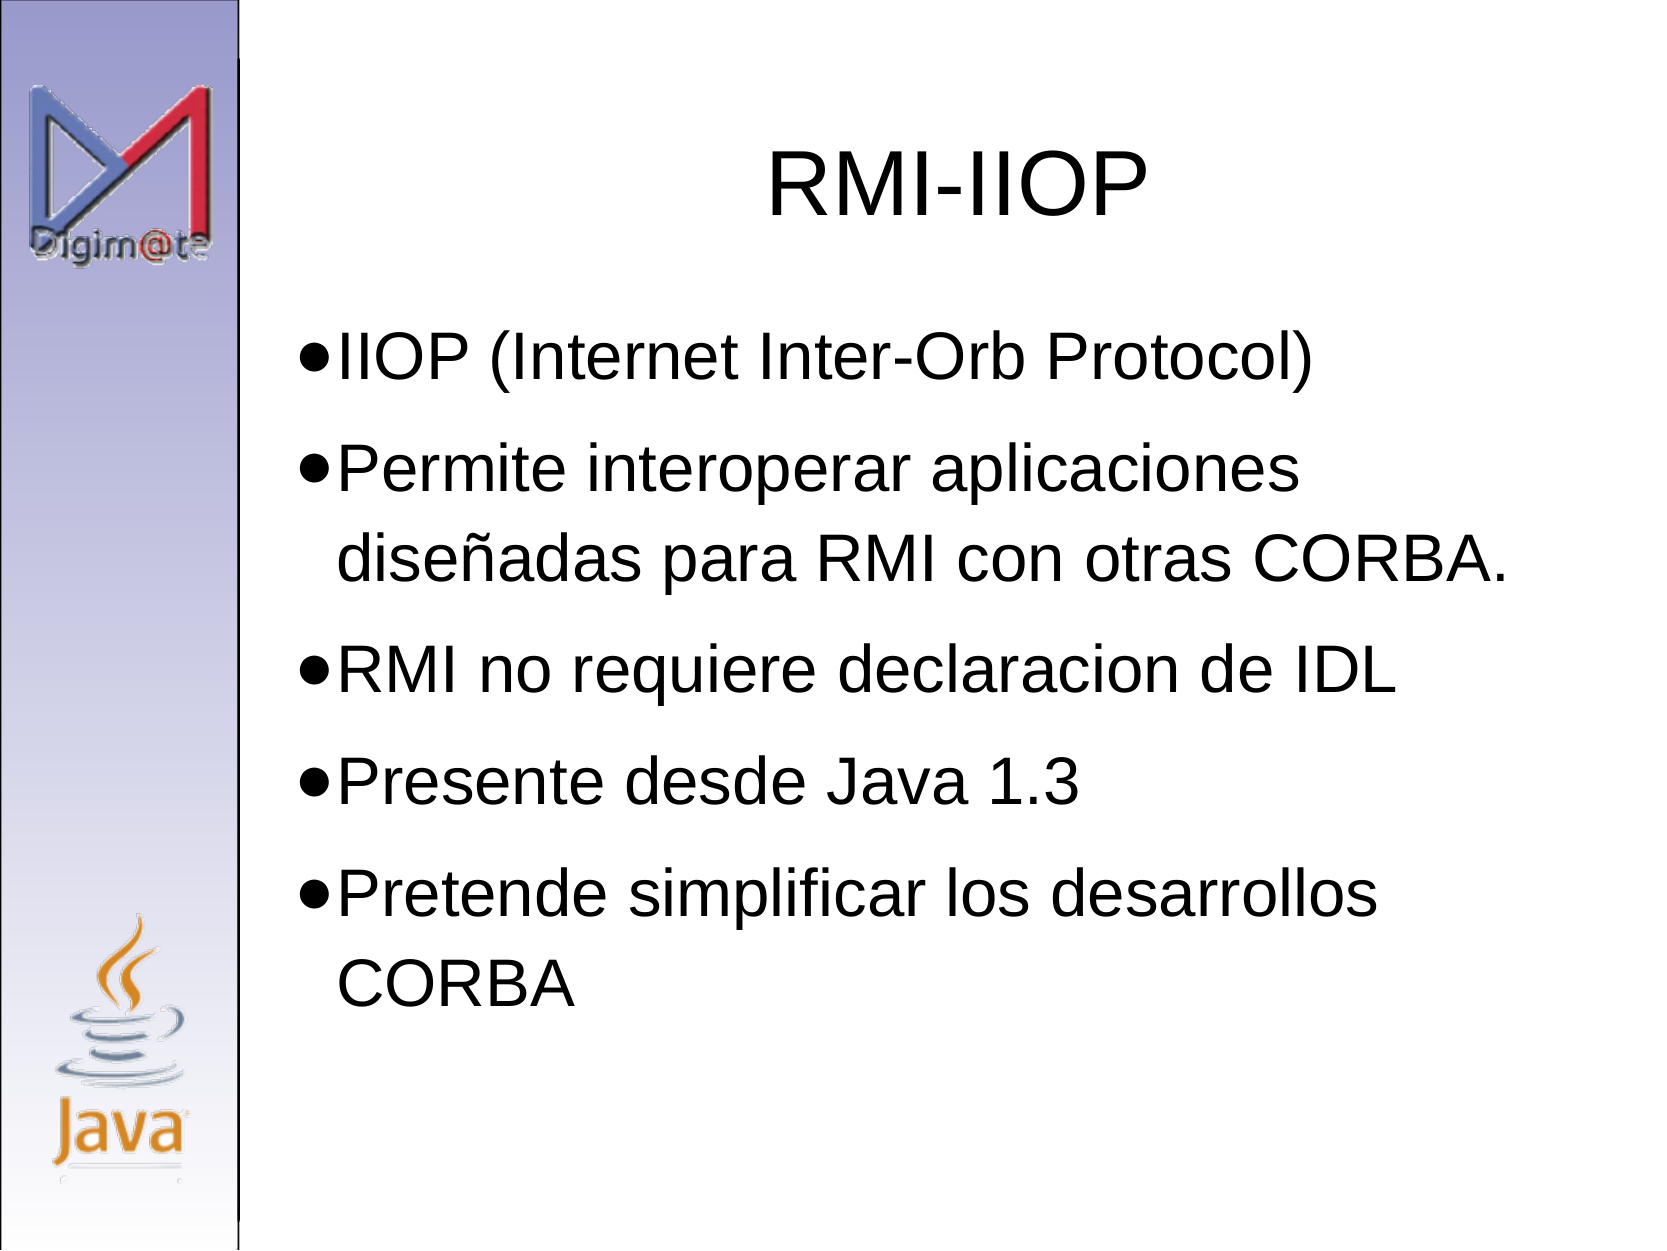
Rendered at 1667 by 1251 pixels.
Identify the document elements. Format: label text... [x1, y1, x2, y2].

title RMI-IIOP [267, 65, 1650, 281]
picture [0, 0, 1667, 1250]
list IIOP (Internet Inter-Orb Protocol) Permite interoperar aplicaciones diseñadas para RMI con otras CORBA. RMI no requiere declaracion de IDL Presente desde Java 1.3 Pretende simplificar los desarrollos CORBA [267, 297, 1596, 1130]
